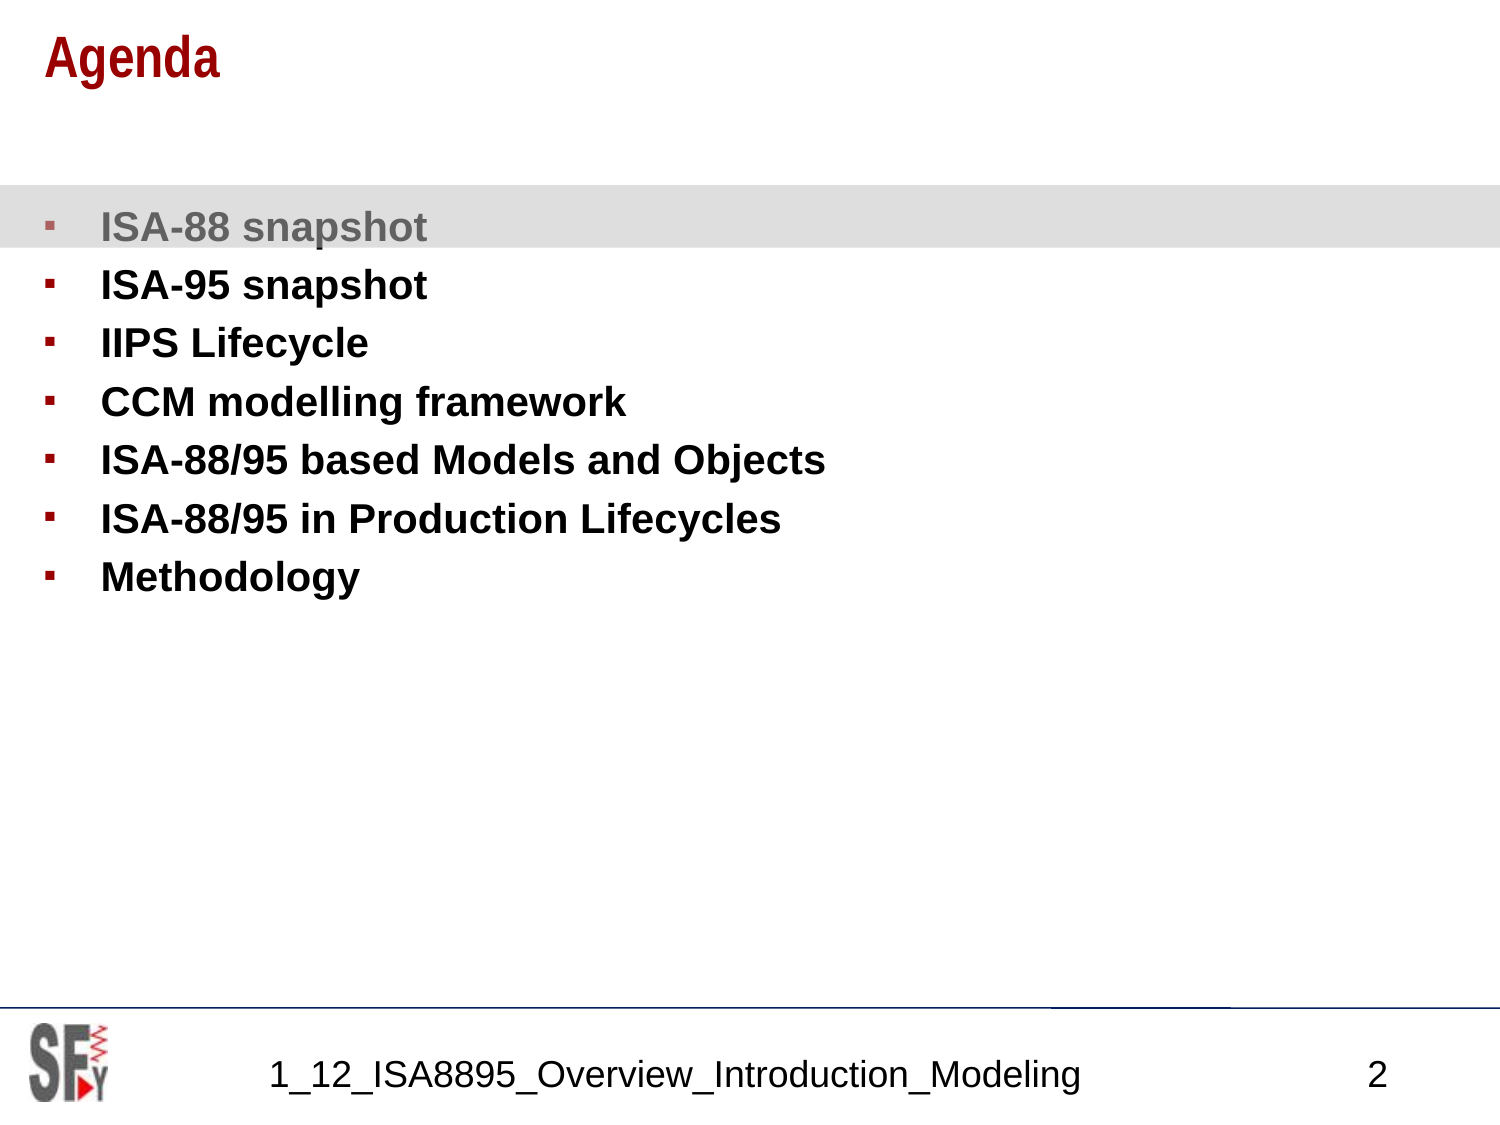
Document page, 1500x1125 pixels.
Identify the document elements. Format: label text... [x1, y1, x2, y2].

footer 1_12_ISA8895_Overview_Introduction_Modeling [253, 1034, 1336, 1103]
picture [29, 1023, 108, 1102]
title Agenda [29, 12, 1471, 138]
text_box [0, 185, 1500, 248]
slide_number <numéro> [1352, 1034, 1490, 1103]
list ISA-88 snapshot ISA-95 snapshot IIPS Lifecycle CCM modelling framework ISA-88/95 based Models and Objects ISA-88/95 in Production Lifecycles Methodology [29, 248, 1471, 988]
